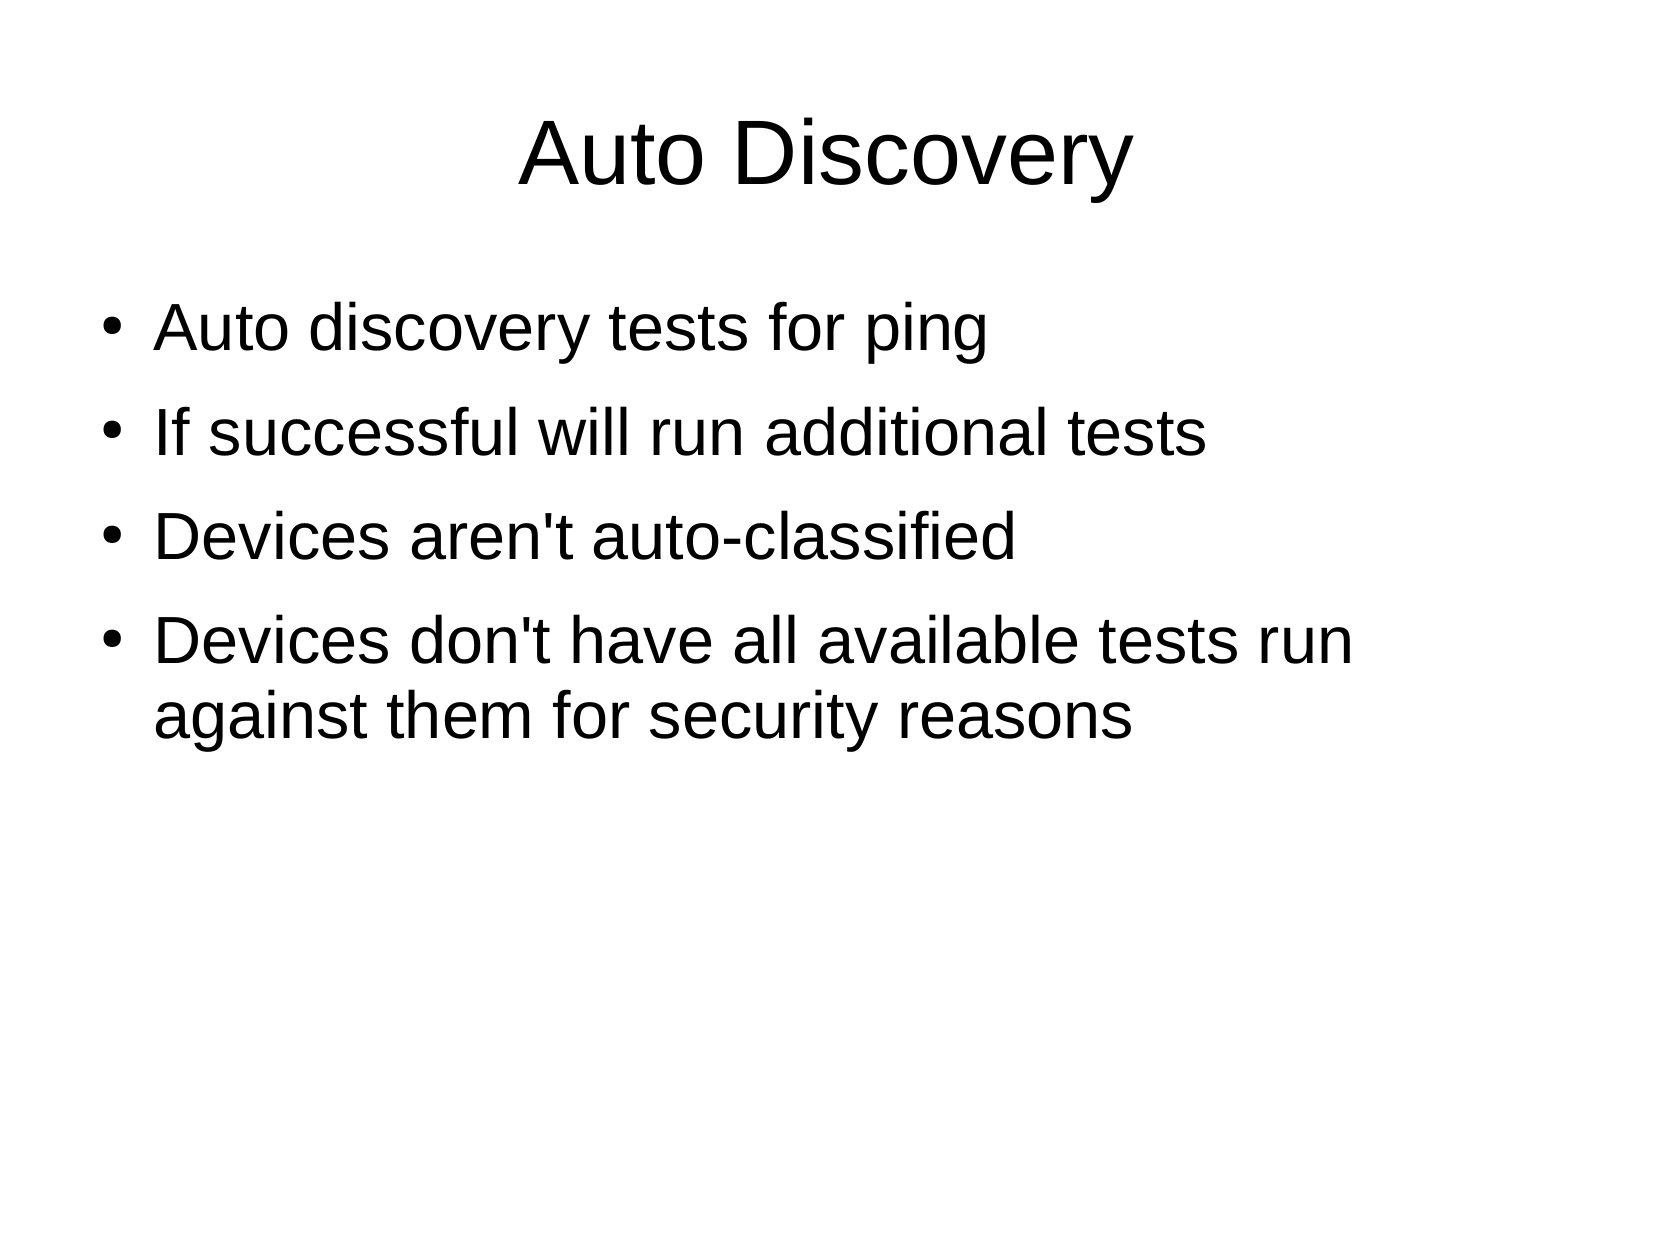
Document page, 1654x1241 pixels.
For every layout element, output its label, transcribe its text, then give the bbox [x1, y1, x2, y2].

title Auto Discovery [82, 49, 1571, 257]
list Auto discovery tests for ping If successful will run additional tests Devices aren't auto-classified Devices don't have all available tests run against them for security reasons [82, 290, 1571, 1109]
